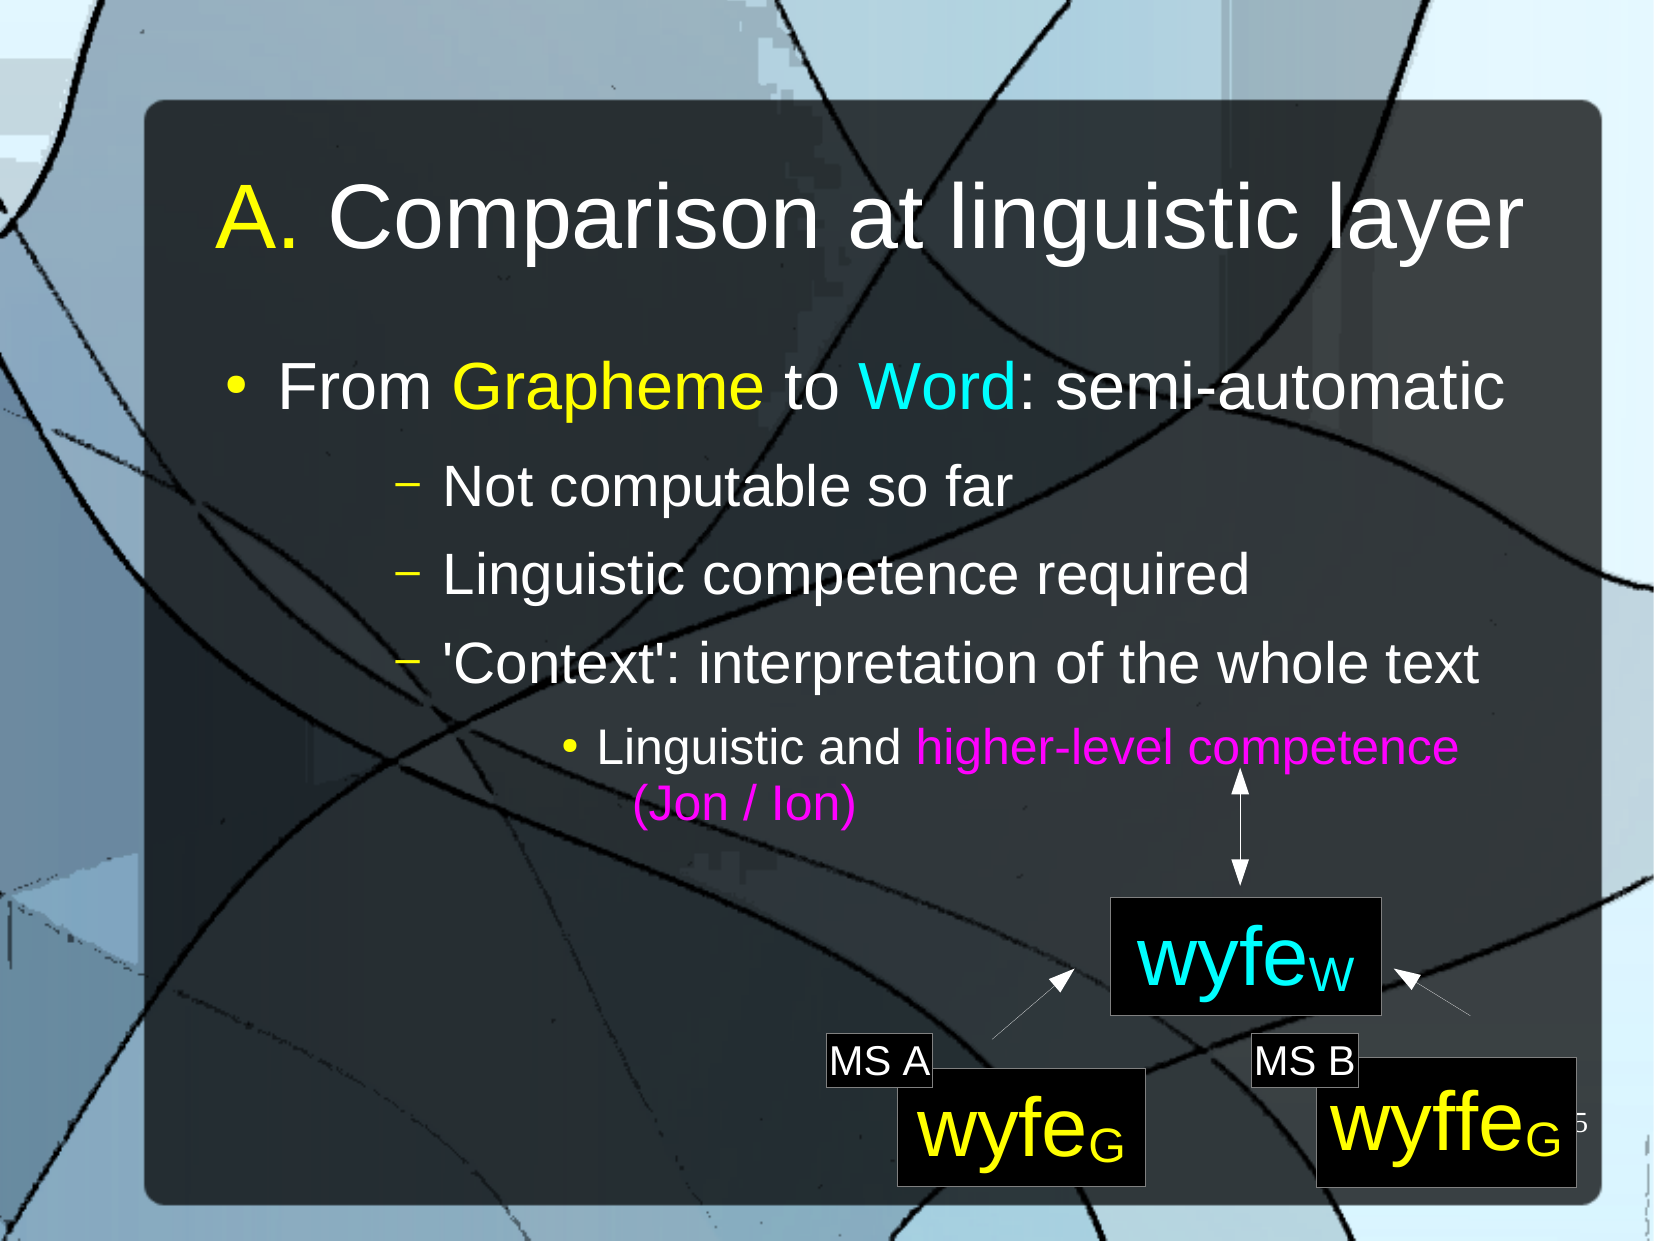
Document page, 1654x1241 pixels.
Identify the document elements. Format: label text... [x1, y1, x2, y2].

text_box MS A [826, 1033, 933, 1088]
title A. Comparison at linguistic layer [159, 108, 1583, 325]
text_box wyffeG [1316, 1057, 1577, 1188]
list From Grapheme to Word: semi-automatic Not computable so far Linguistic competence required 'Context': interpretation of the whole text Linguistic and higher-level competence (Jon / Ion) [206, 349, 1524, 1069]
text_box wyfeG [897, 1068, 1146, 1187]
text_box wyfeW [1110, 897, 1382, 1016]
text_box MS B [1251, 1033, 1359, 1088]
picture [0, 0, 1654, 1241]
